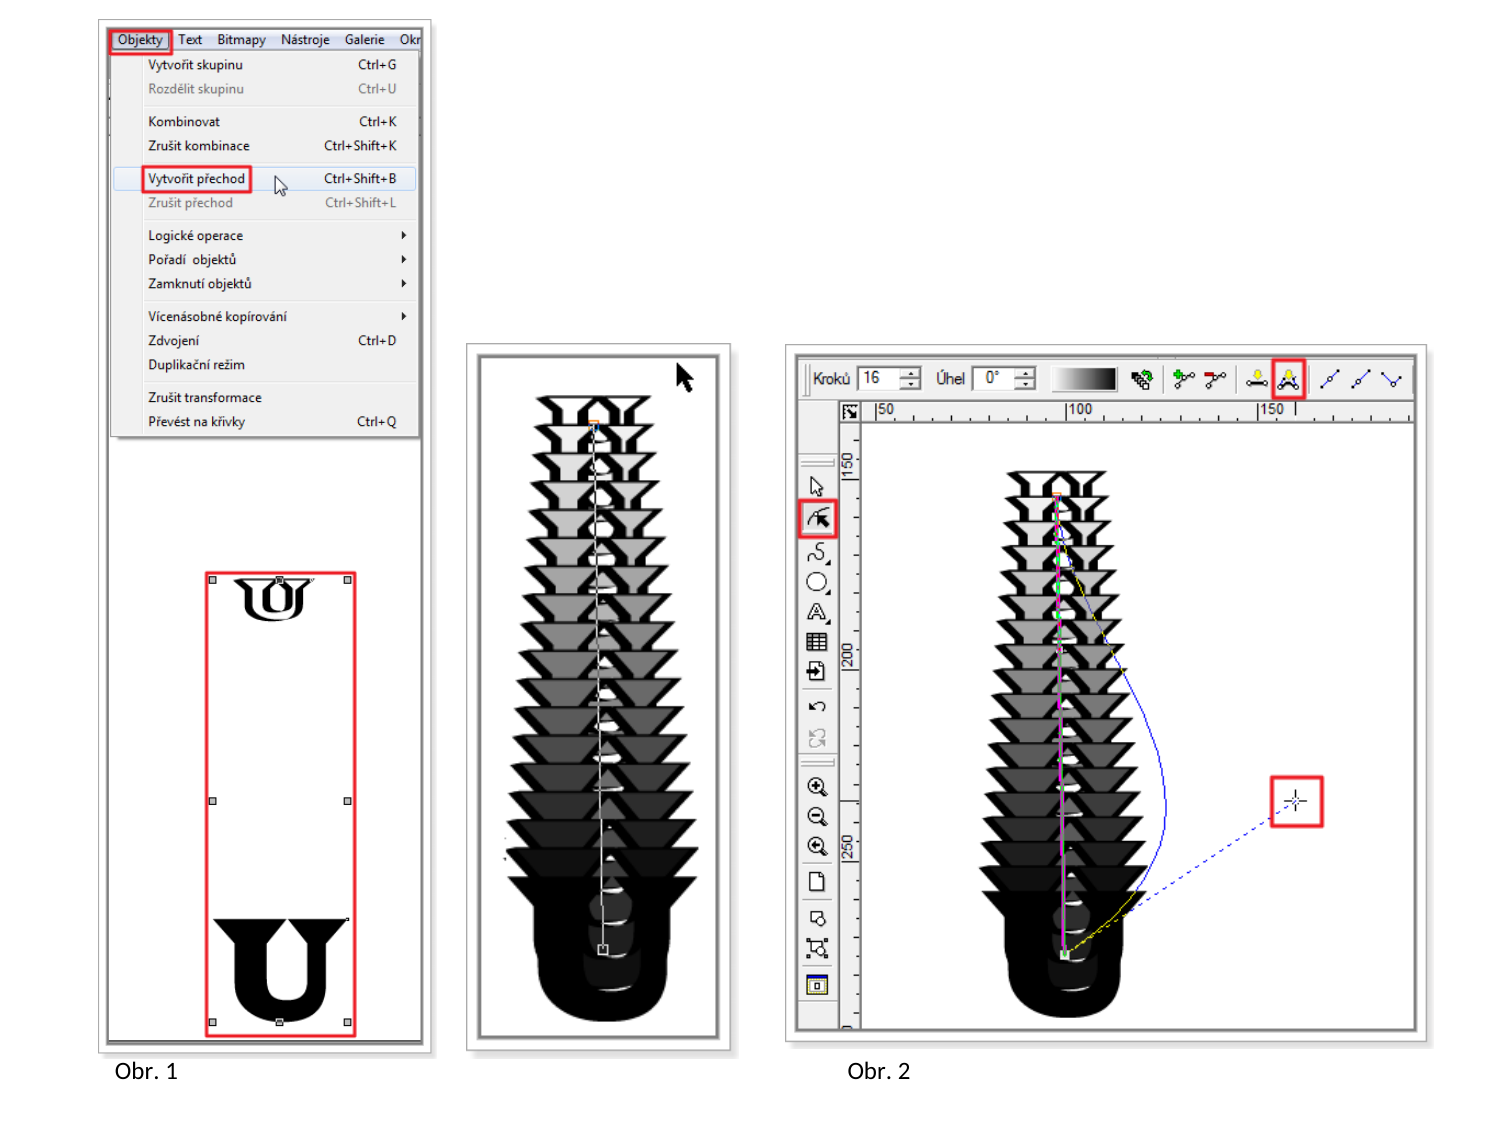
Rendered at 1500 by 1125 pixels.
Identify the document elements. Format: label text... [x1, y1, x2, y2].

text_box Obr. 1 [100, 1046, 207, 1093]
text_box Obr. 2 [832, 1046, 987, 1093]
picture [785, 344, 1434, 1049]
picture [466, 343, 739, 1059]
picture [98, 19, 437, 1059]
